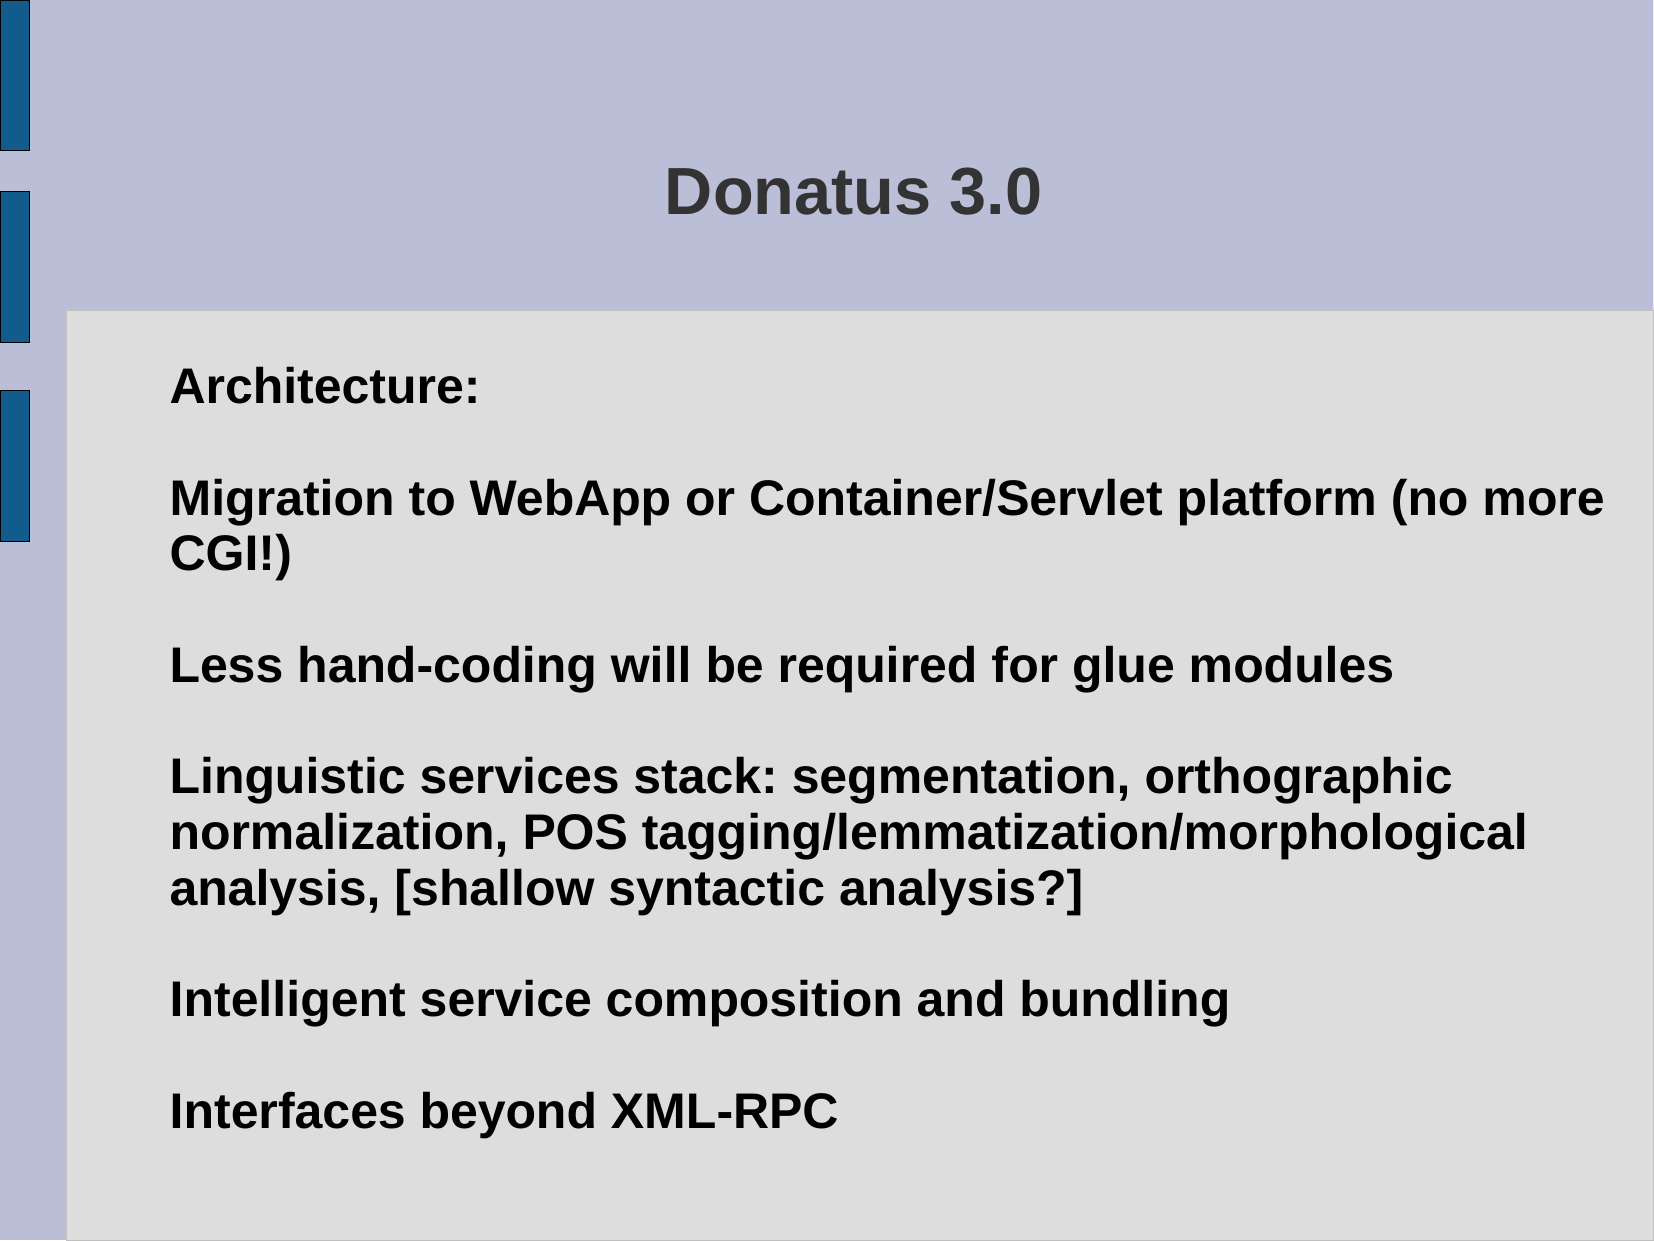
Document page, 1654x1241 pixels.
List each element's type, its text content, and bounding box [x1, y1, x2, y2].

text_box Architecture: Migration to WebApp or Container/Servlet platform (no more CGI!) Less hand-coding will be required for glue modules Linguistic services stack: segmentation, orthographic normalization, POS tagging/lemmatization/morphological analysis, [shallow syntactic analysis?] Intelligent service composition and bundling Interfaces beyond XML-RPC [154, 350, 1642, 1172]
title Donatus 3.0 [147, 88, 1560, 296]
